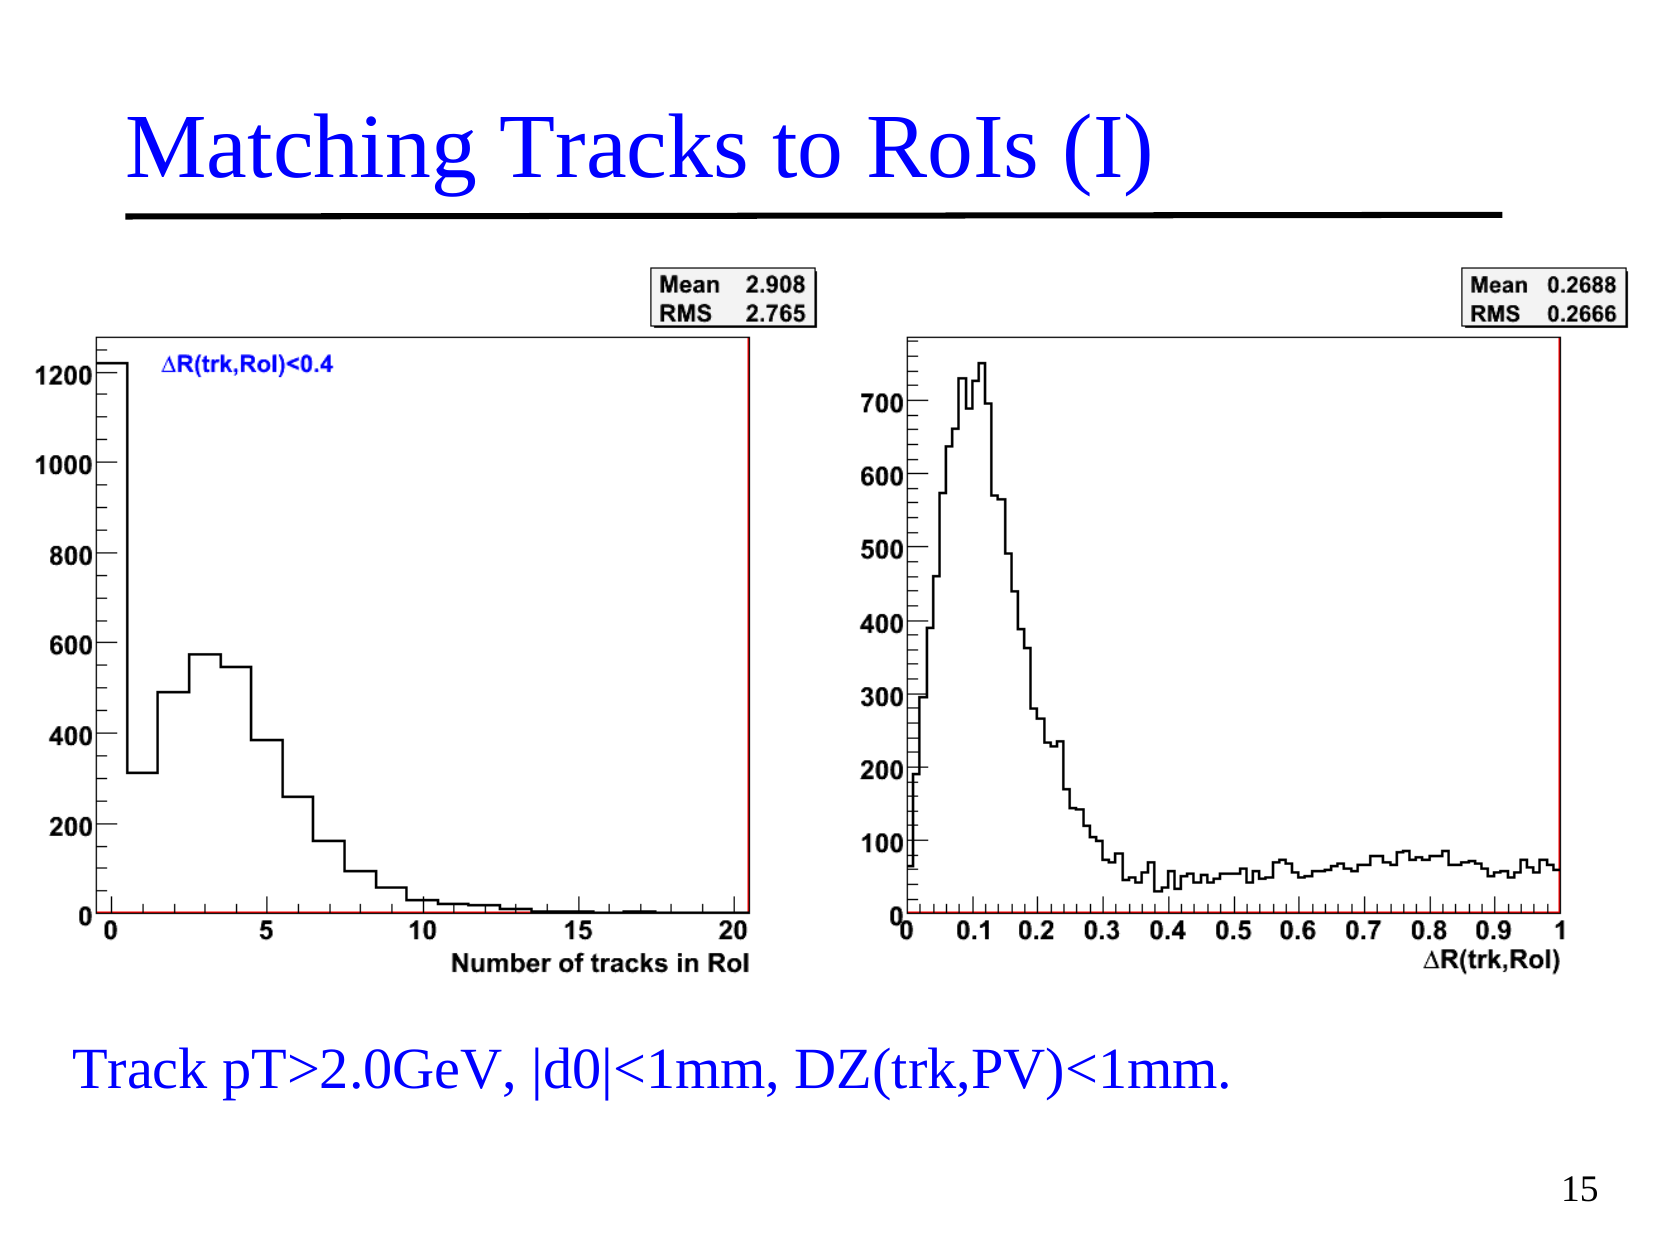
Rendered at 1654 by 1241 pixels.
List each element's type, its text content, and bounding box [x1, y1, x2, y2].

picture [15, 265, 1642, 986]
text_box Track pT>2.0GeV, |d0|<1mm, DZ(trk,PV)<1mm. [71, 1036, 1211, 1101]
text_box Matching Tracks to RoIs (I) [125, 95, 1621, 211]
